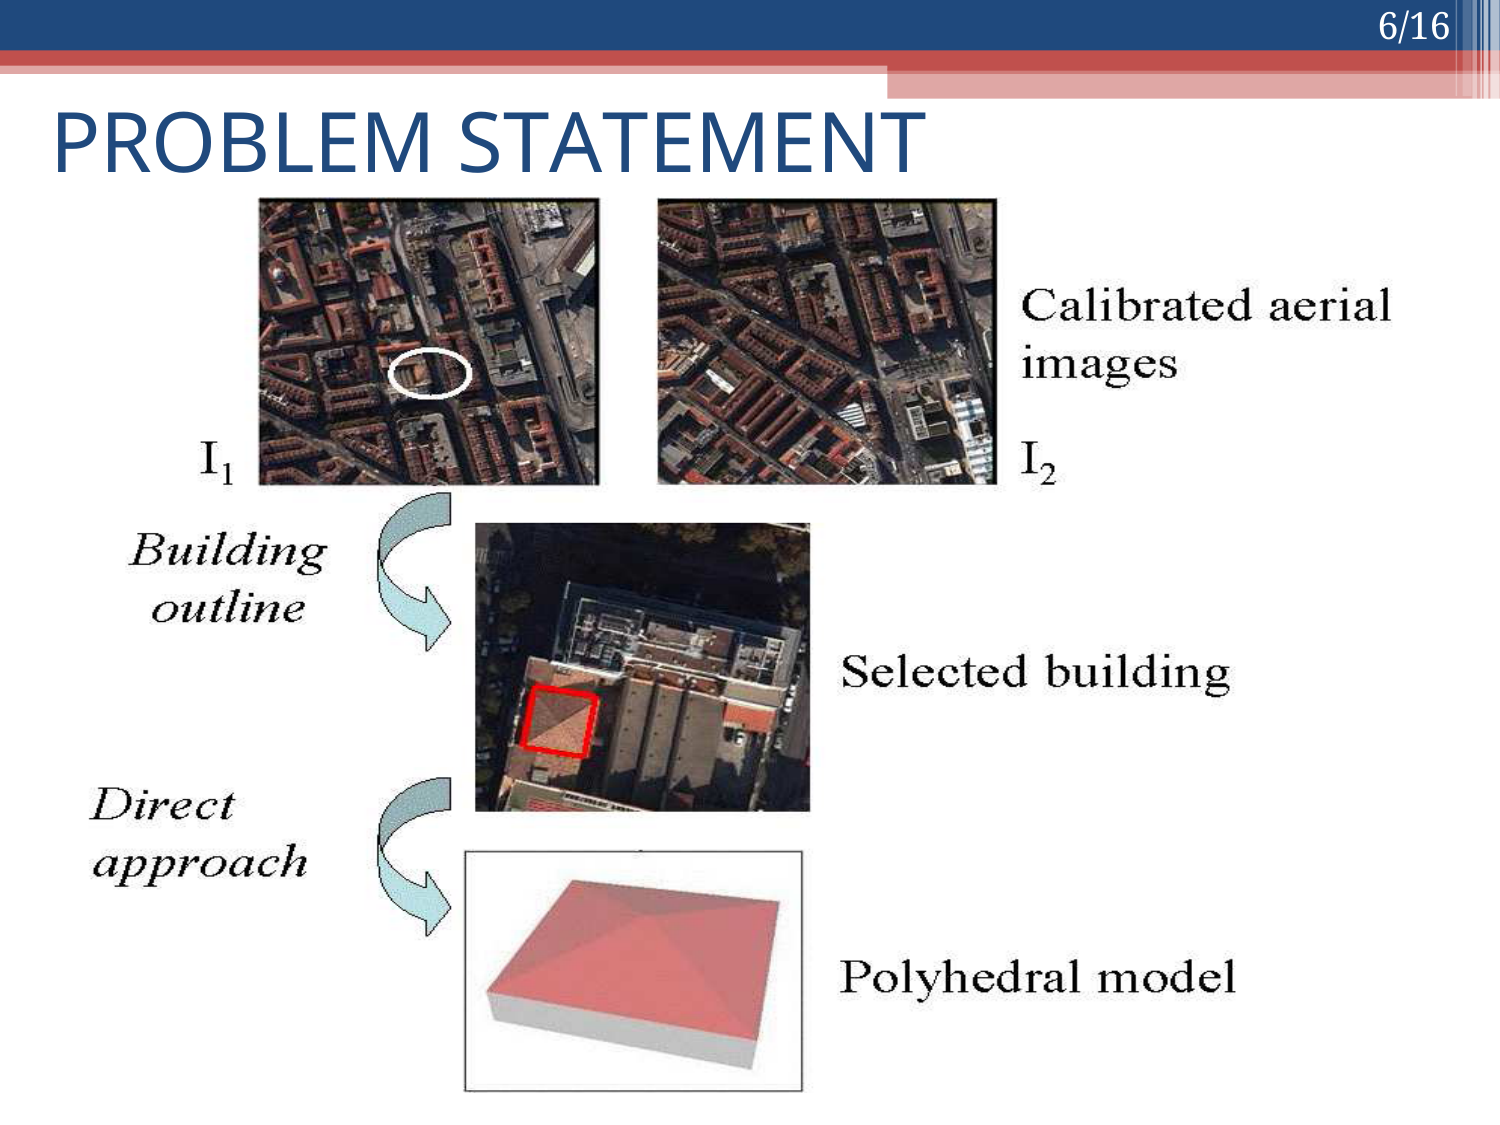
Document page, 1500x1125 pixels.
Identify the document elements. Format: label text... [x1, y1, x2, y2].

picture [29, 177, 1477, 1093]
text_box <numéro>/16 [1340, 0, 1466, 61]
title PROBLEM STATEMENT [35, 70, 1386, 177]
